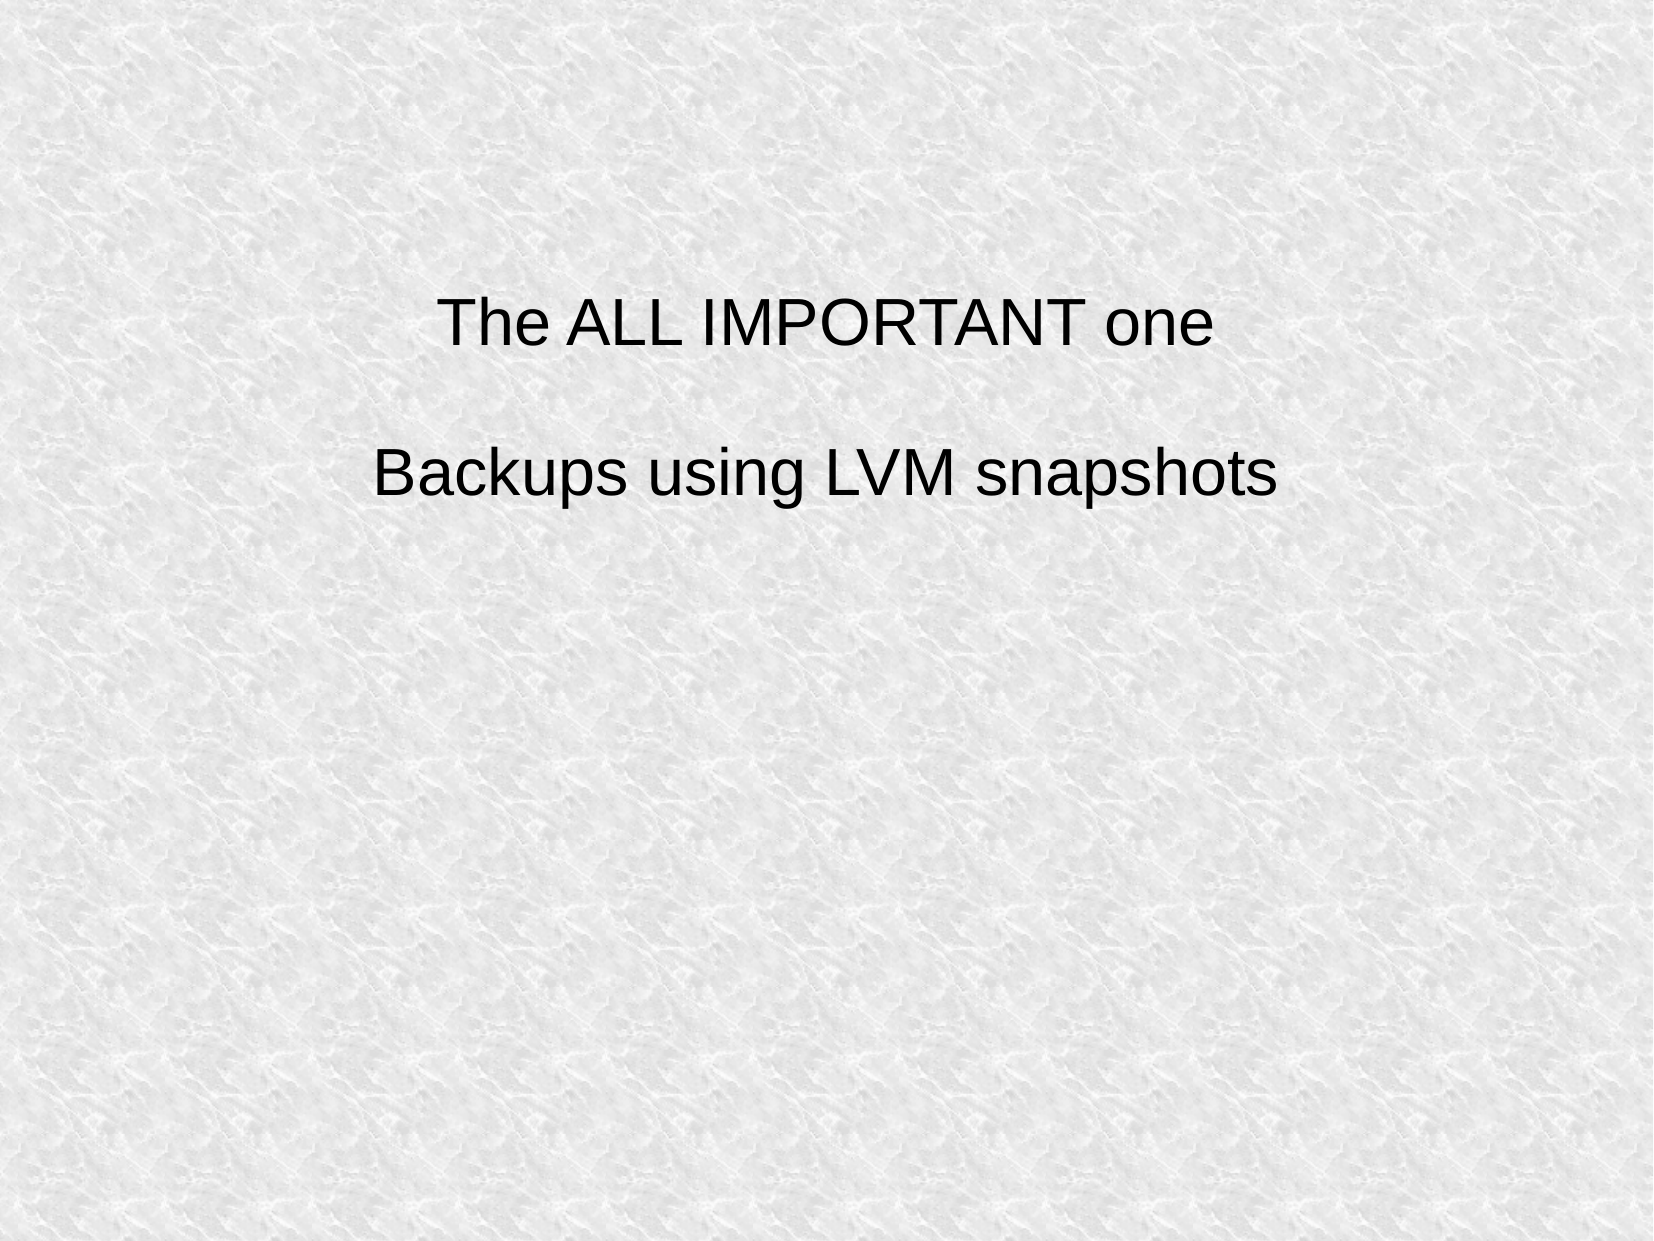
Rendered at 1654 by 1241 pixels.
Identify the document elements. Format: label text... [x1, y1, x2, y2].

picture [0, 0, 1654, 1241]
subtitle The ALL IMPORTANT one Backups using LVM snapshots [82, 37, 1571, 758]
